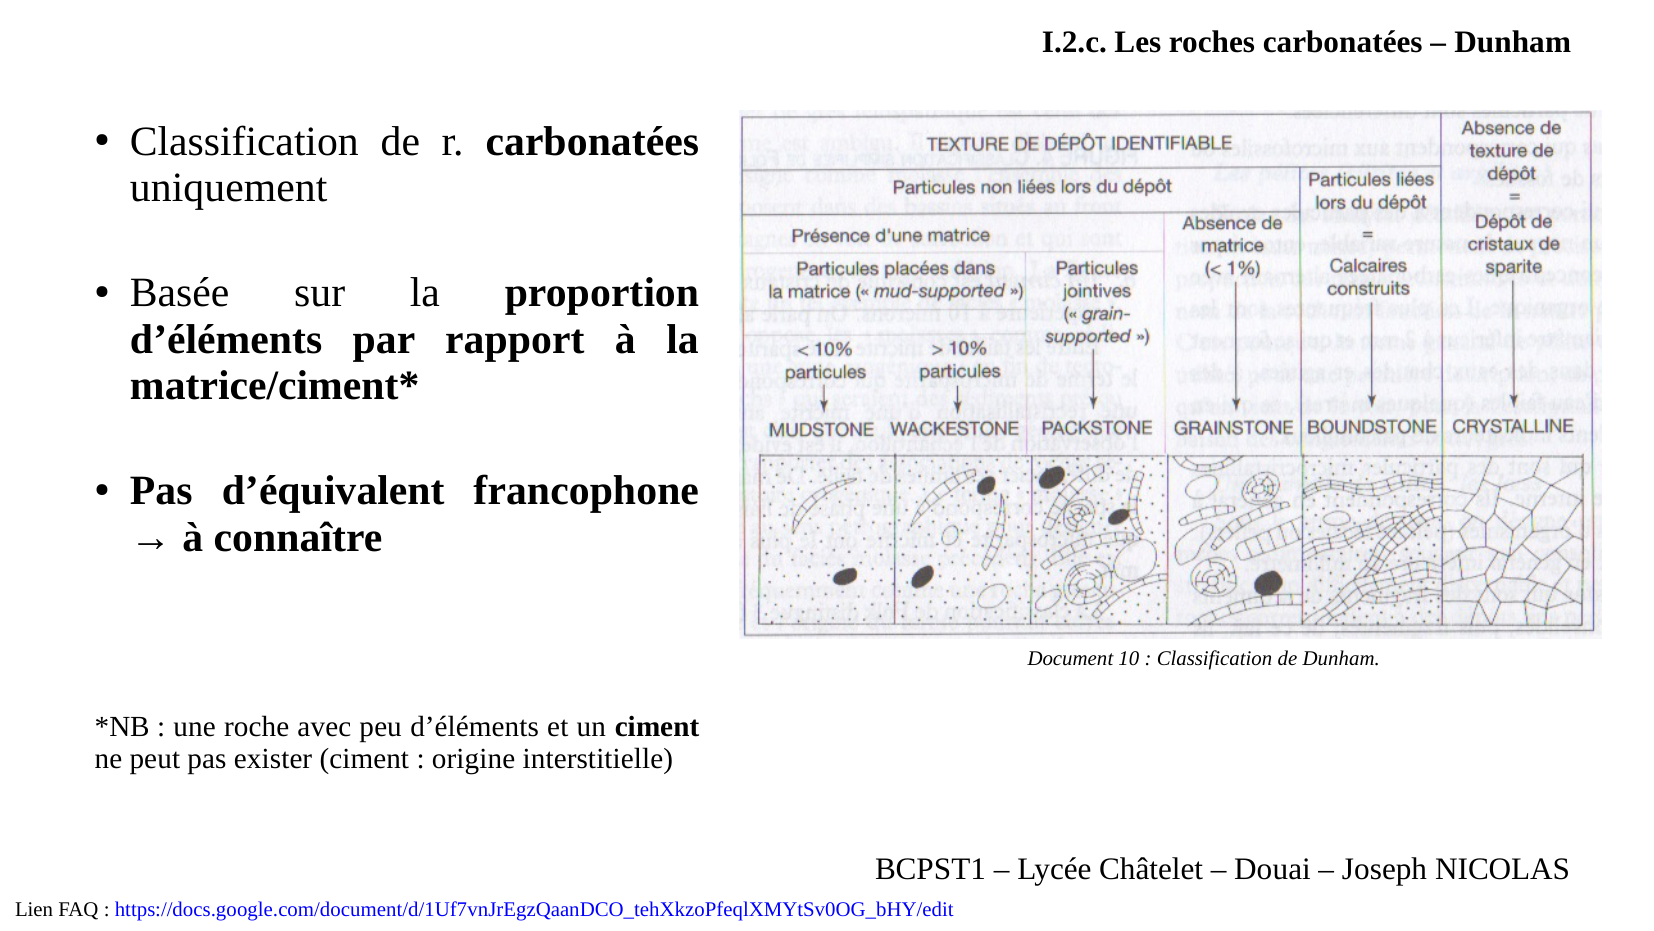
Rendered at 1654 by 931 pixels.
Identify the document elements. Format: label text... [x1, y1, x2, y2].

text_box I.2.c. Les roches carbonatées – Dunham [637, 5, 1572, 78]
picture [739, 110, 1602, 639]
text_box Lien FAQ : https://docs.google.com/document/d/1Uf7vnJrEgzQaanDCO_tehXkzoPfeqlXMYtSv0OG_bHY/edit [0, 897, 993, 931]
text_box BCPST1 – Lycée Châtelet – Douai – Joseph NICOLAS [637, 832, 1571, 905]
text_box Classification de r. carbonatées uniquement Basée sur la proportion d’éléments par rapport à la matrice/ciment* Pas d’équivalent francophone → à connaître *NB : une roche avec peu d’éléments et un ciment ne peut pas exister (ciment : origine interstitielle) [94, 118, 700, 775]
text_box Document 10 : Classification de Dunham. [690, 646, 1654, 783]
